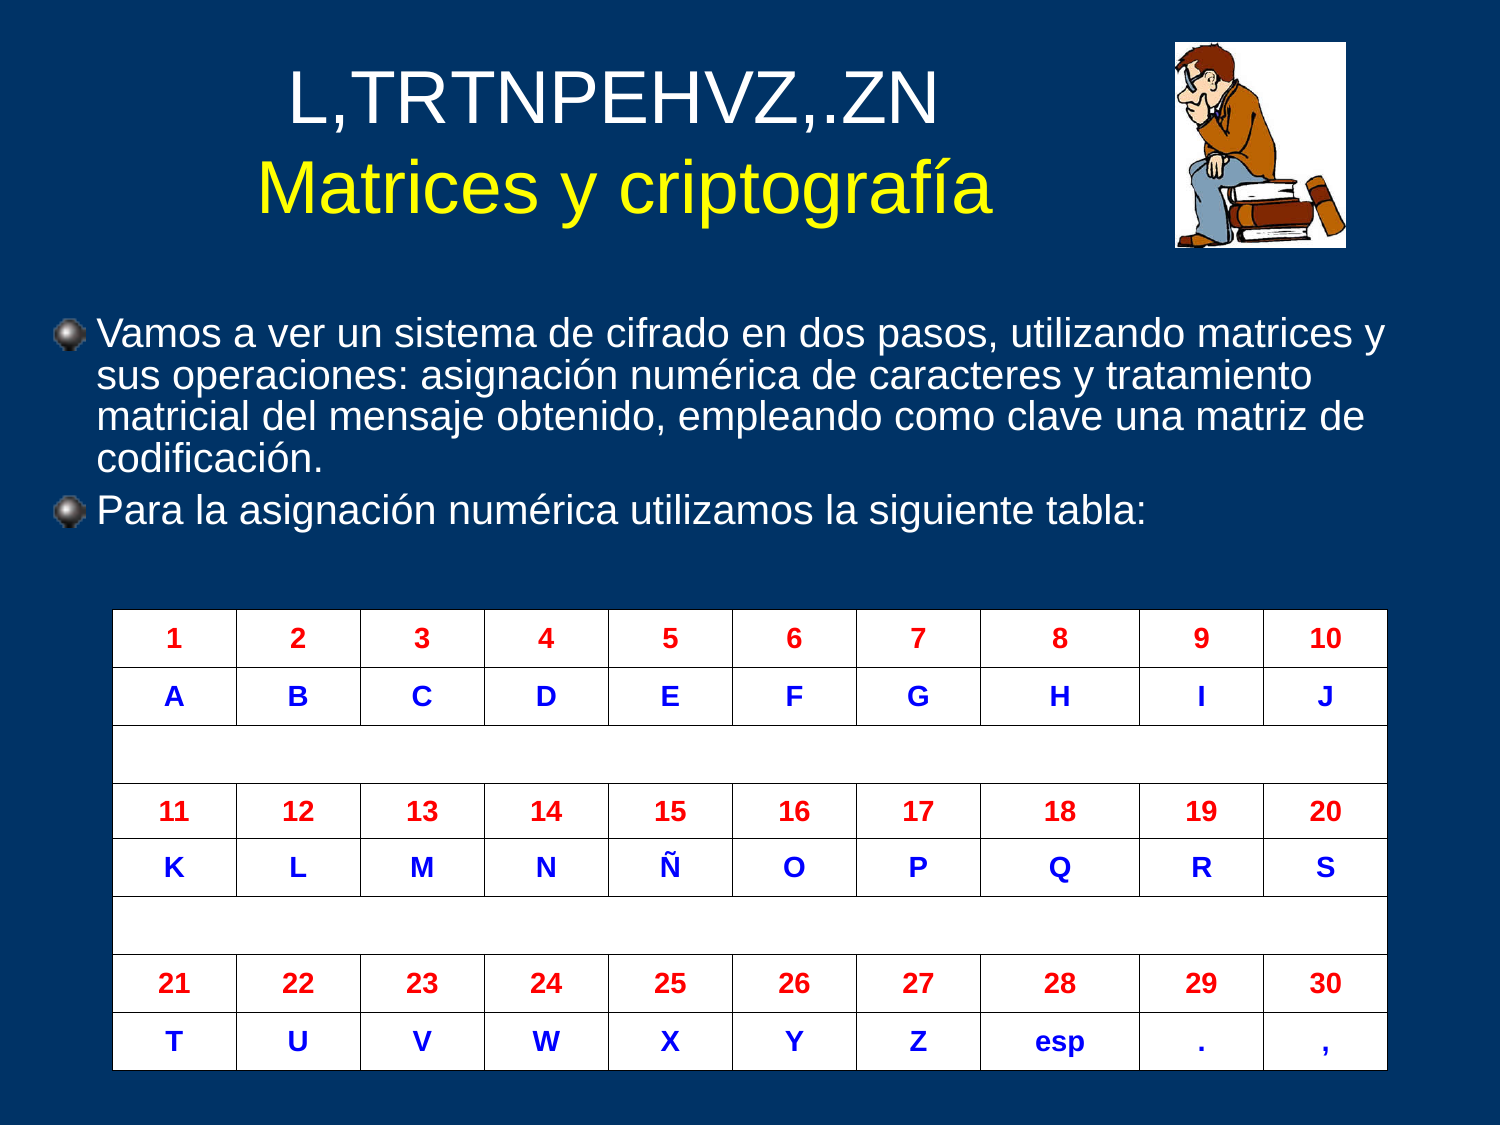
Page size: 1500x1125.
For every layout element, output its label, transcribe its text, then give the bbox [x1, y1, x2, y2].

table_cell 18 [981, 784, 1139, 838]
table_cell Z [857, 1013, 980, 1070]
table_cell 29 [1140, 955, 1263, 1012]
table_cell 14 [485, 784, 608, 838]
picture [1175, 42, 1346, 248]
table_cell O [733, 839, 856, 896]
table_cell [113, 897, 1387, 954]
table_header 4 [485, 610, 608, 667]
table_cell 12 [237, 784, 360, 838]
table_header 8 [981, 610, 1139, 667]
table_cell P [857, 839, 980, 896]
table_cell 20 [1264, 784, 1387, 838]
table_header 1 [113, 610, 236, 667]
table_cell 15 [609, 784, 732, 838]
table_cell I [1140, 668, 1263, 725]
table_cell 22 [237, 955, 360, 1012]
picture [49, 314, 86, 351]
table_header 9 [1140, 610, 1263, 667]
table_cell Q [981, 839, 1139, 896]
table_header 10 [1264, 610, 1387, 667]
table_cell K [113, 839, 236, 896]
table_cell 23 [361, 955, 484, 1012]
table_cell H [981, 668, 1139, 725]
table_cell . [1140, 1013, 1263, 1070]
table_cell F [733, 668, 856, 725]
table_cell 21 [113, 955, 236, 1012]
table_cell Ñ [609, 839, 732, 896]
table_cell B [237, 668, 360, 725]
table_cell 27 [857, 955, 980, 1012]
table_cell 19 [1140, 784, 1263, 838]
table_cell A [113, 668, 236, 725]
table_header 5 [609, 610, 732, 667]
table_cell D [485, 668, 608, 725]
table_cell [113, 726, 1387, 783]
table_header 6 [733, 610, 856, 667]
table_cell T [113, 1013, 236, 1070]
table_cell , [1264, 1013, 1387, 1070]
table_cell 17 [857, 784, 980, 838]
table_cell R [1140, 839, 1263, 896]
table_cell G [857, 668, 980, 725]
table_cell S [1264, 839, 1387, 896]
table_cell 28 [981, 955, 1139, 1012]
table_header 7 [857, 610, 980, 667]
table_cell N [485, 839, 608, 896]
table_cell U [237, 1013, 360, 1070]
picture [49, 491, 86, 528]
table_cell C [361, 668, 484, 725]
table_cell M [361, 839, 484, 896]
table_cell X [609, 1013, 732, 1070]
table_cell 11 [113, 784, 236, 838]
table_cell V [361, 1013, 484, 1070]
table_cell E [609, 668, 732, 725]
table_cell Y [733, 1013, 856, 1070]
table_cell J [1264, 668, 1387, 725]
table_cell 25 [609, 955, 732, 1012]
text_box Vamos a ver un sistema de cifrado en dos pasos, utilizando matrices y sus operaciones: asignación numérica de caracteres y tratamiento matricial del mensaje obtenido, empleando como clave una matriz de codificación. Para la asignación numérica utilizamos la siguiente tabla: [34, 306, 1460, 544]
table_cell 24 [485, 955, 608, 1012]
table_cell L [237, 839, 360, 896]
title L,TRTNPEHVZ,.ZN Matrices y criptografía [74, 45, 1175, 233]
table_cell 13 [361, 784, 484, 838]
table_header 3 [361, 610, 484, 667]
table_cell 16 [733, 784, 856, 838]
table_cell esp [981, 1013, 1139, 1070]
table_cell W [485, 1013, 608, 1070]
table_cell 30 [1264, 955, 1387, 1012]
table_cell 26 [733, 955, 856, 1012]
table_header 2 [237, 610, 360, 667]
